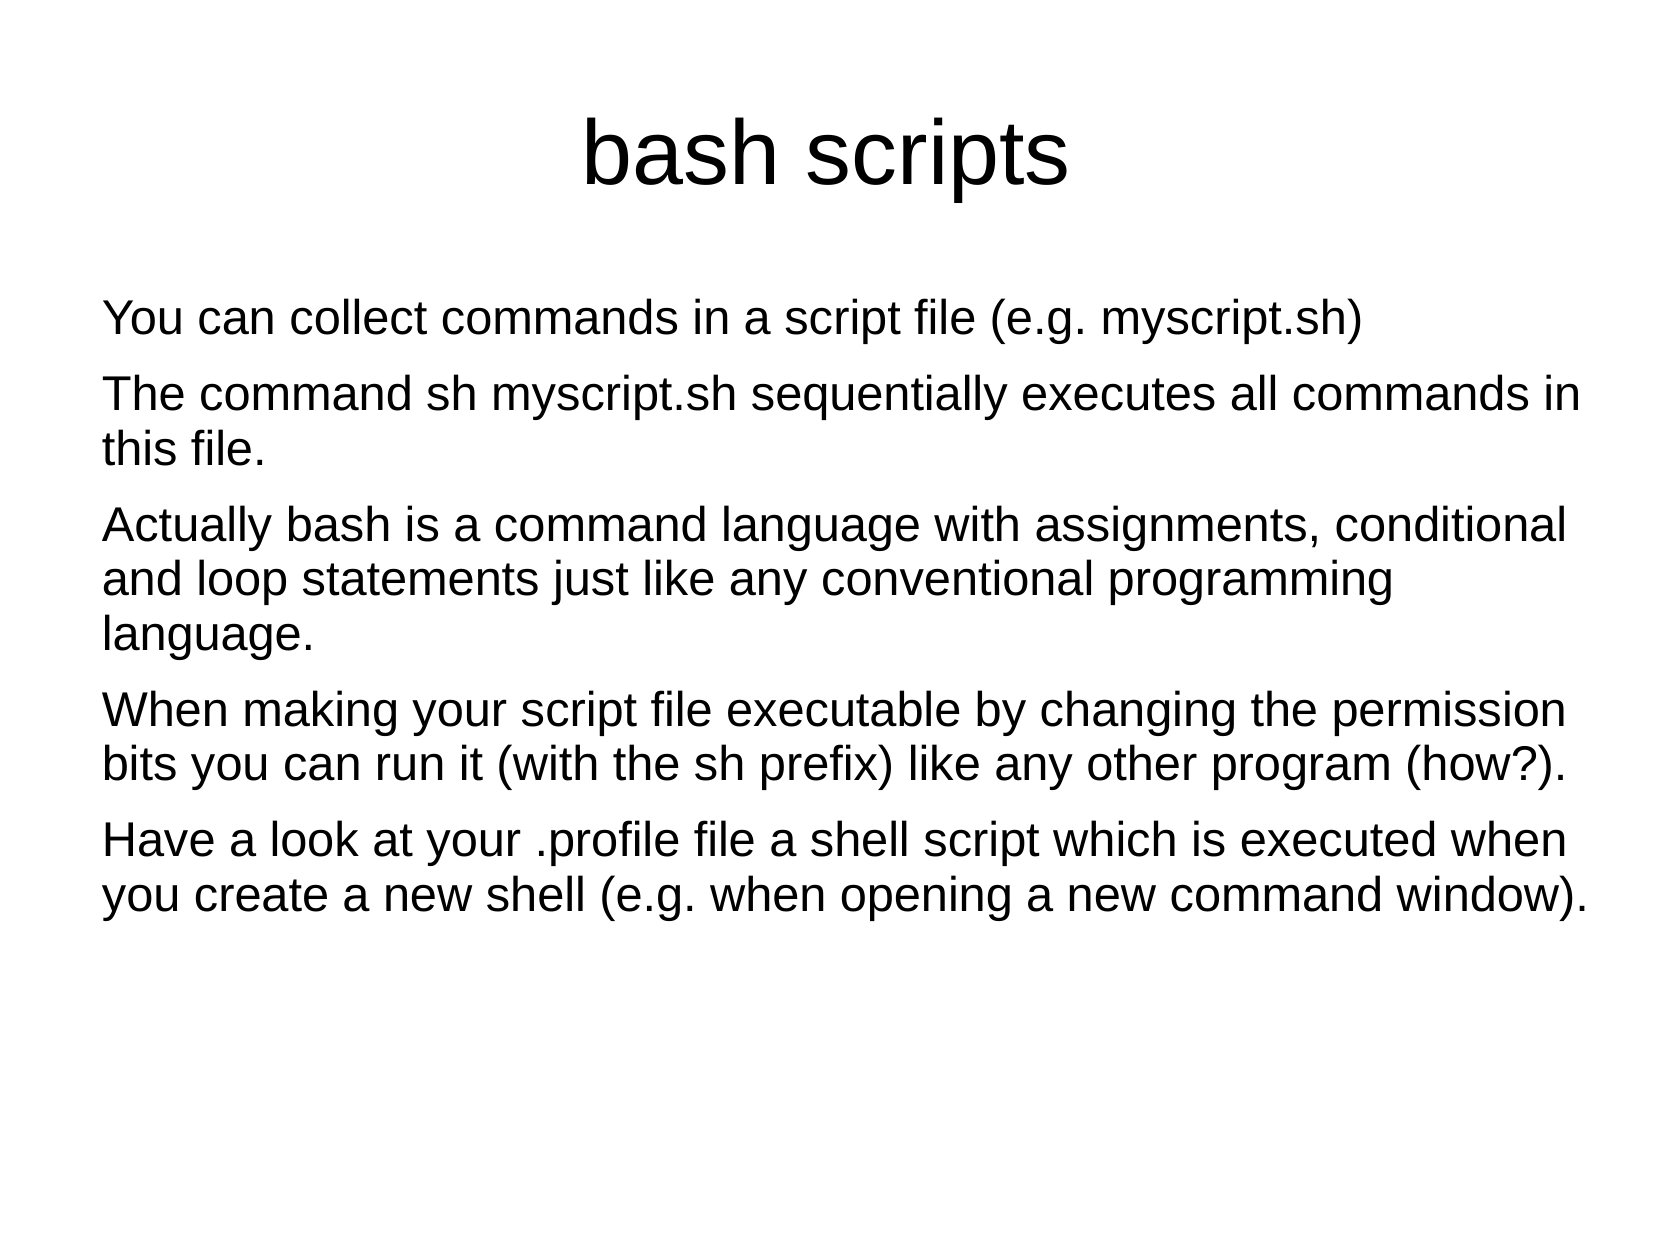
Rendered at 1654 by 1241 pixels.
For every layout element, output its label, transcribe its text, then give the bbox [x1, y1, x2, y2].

list You can collect commands in a script file (e.g. myscript.sh) The command sh myscript.sh sequentially executes all commands in this file. Actually bash is a command language with assignments, conditional and loop statements just like any conventional programming language. When making your script file executable by changing the permission bits you can run it (with the sh prefix) like any other program (how?). Have a look at your .profile file a shell script which is executed when you create a new shell (e.g. when opening a new command window). [101, 290, 1591, 1010]
title bash scripts [82, 49, 1571, 257]
